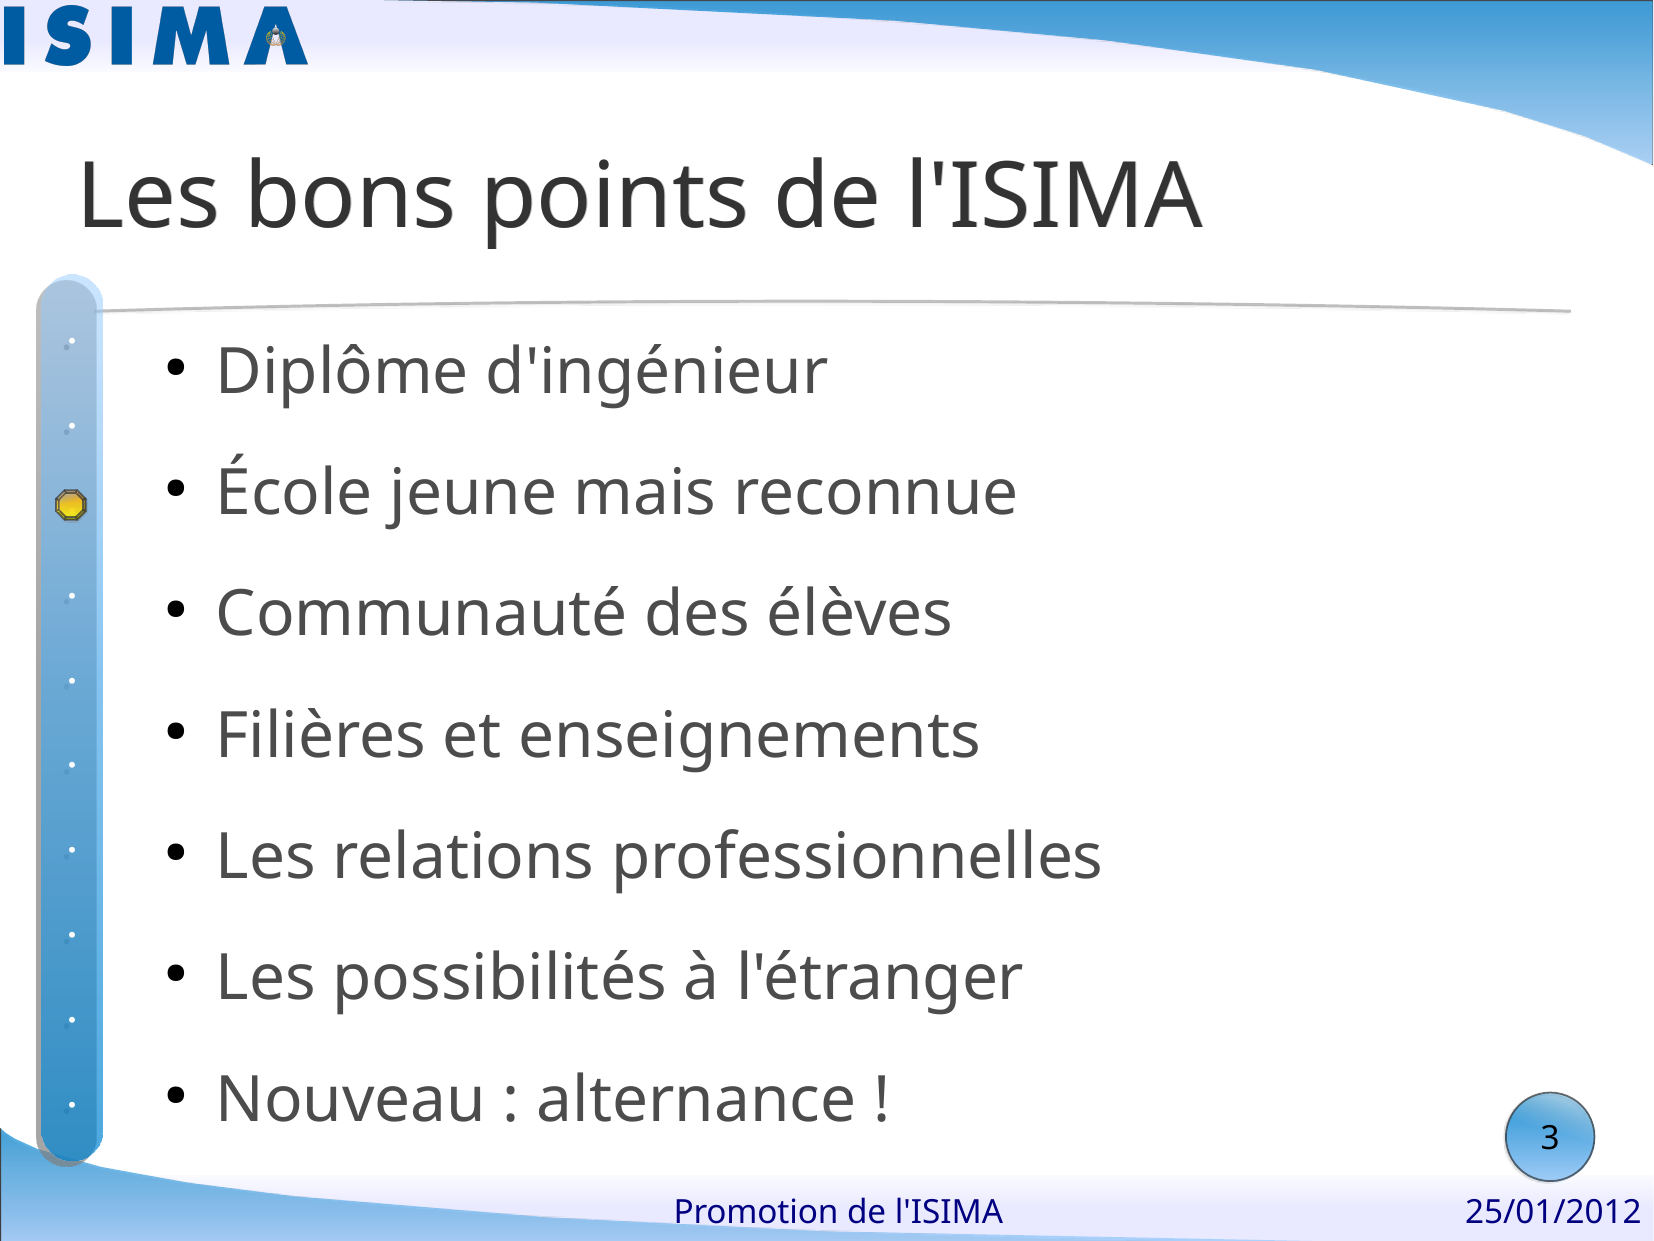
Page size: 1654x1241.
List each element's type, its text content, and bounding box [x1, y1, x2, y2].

list Diplôme d'ingénieur École jeune mais reconnue Communauté des élèves Filières et enseignements Les relations professionnelles Les possibilités à l'étranger Nouveau : alternance ! [147, 324, 1477, 1144]
picture [4, 5, 308, 66]
text_box [57, 491, 86, 520]
title Les bons points de l'ISIMA [76, 88, 1565, 296]
